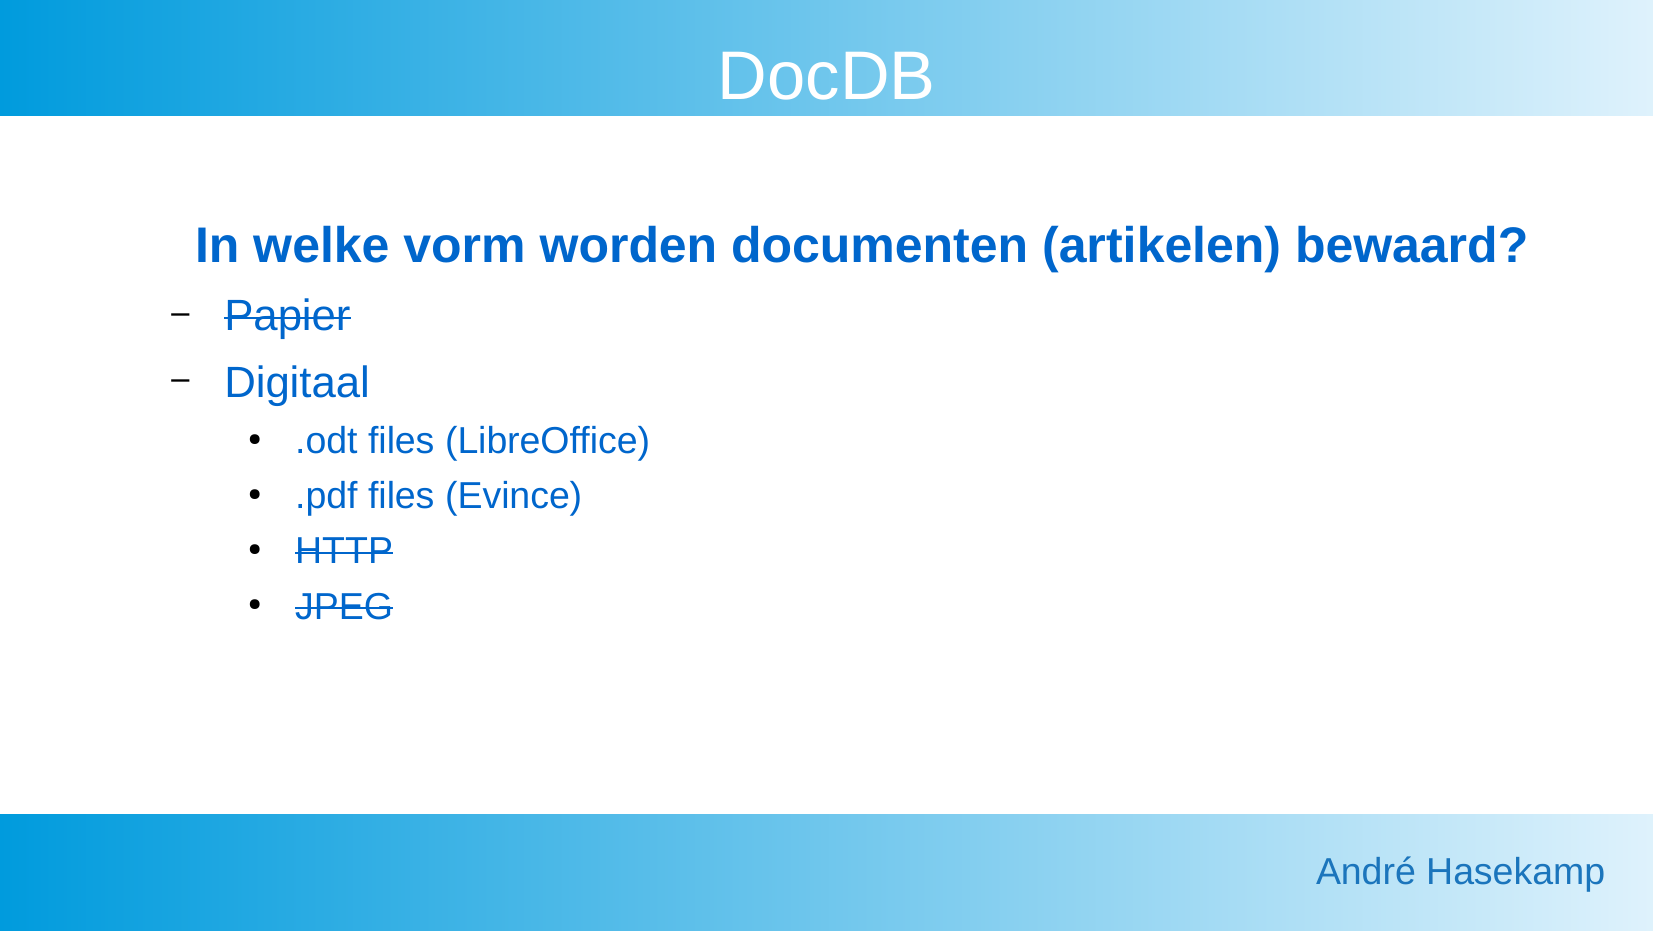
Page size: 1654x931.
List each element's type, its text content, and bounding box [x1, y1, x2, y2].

text_box André Hasekamp [1301, 843, 1653, 902]
title DocDB [82, 36, 1571, 117]
list In welke vorm worden documenten (artikelen) bewaard? Papier Digitaal .odt files (LibreOffice) .pdf files (Evince) HTTP JPEG [82, 217, 1571, 758]
